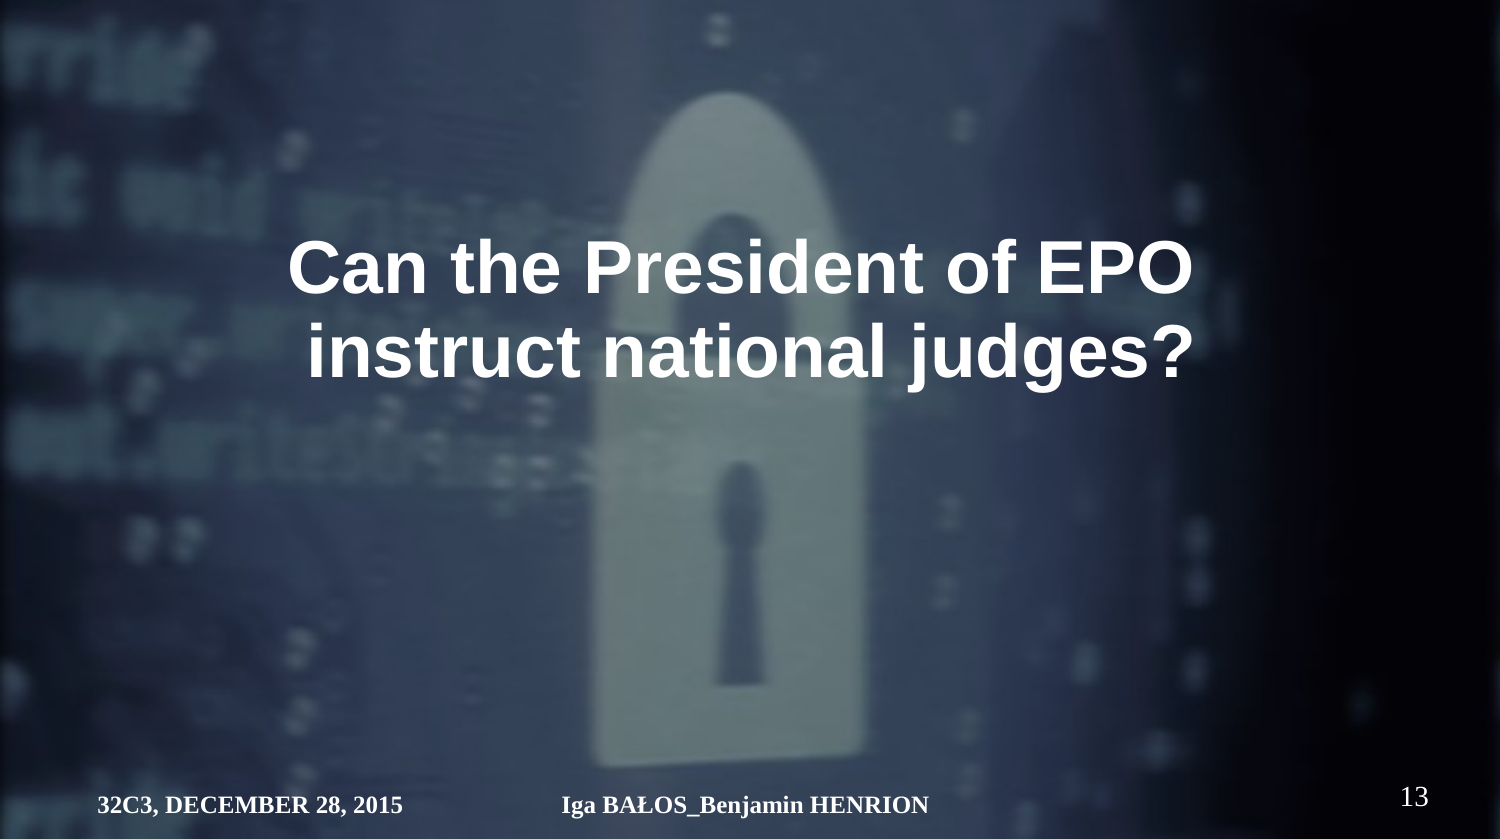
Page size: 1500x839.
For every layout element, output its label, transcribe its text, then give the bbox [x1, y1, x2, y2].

picture [0, 0, 1500, 839]
text_box Can the President of EPO instruct national judges? [70, 225, 1434, 449]
